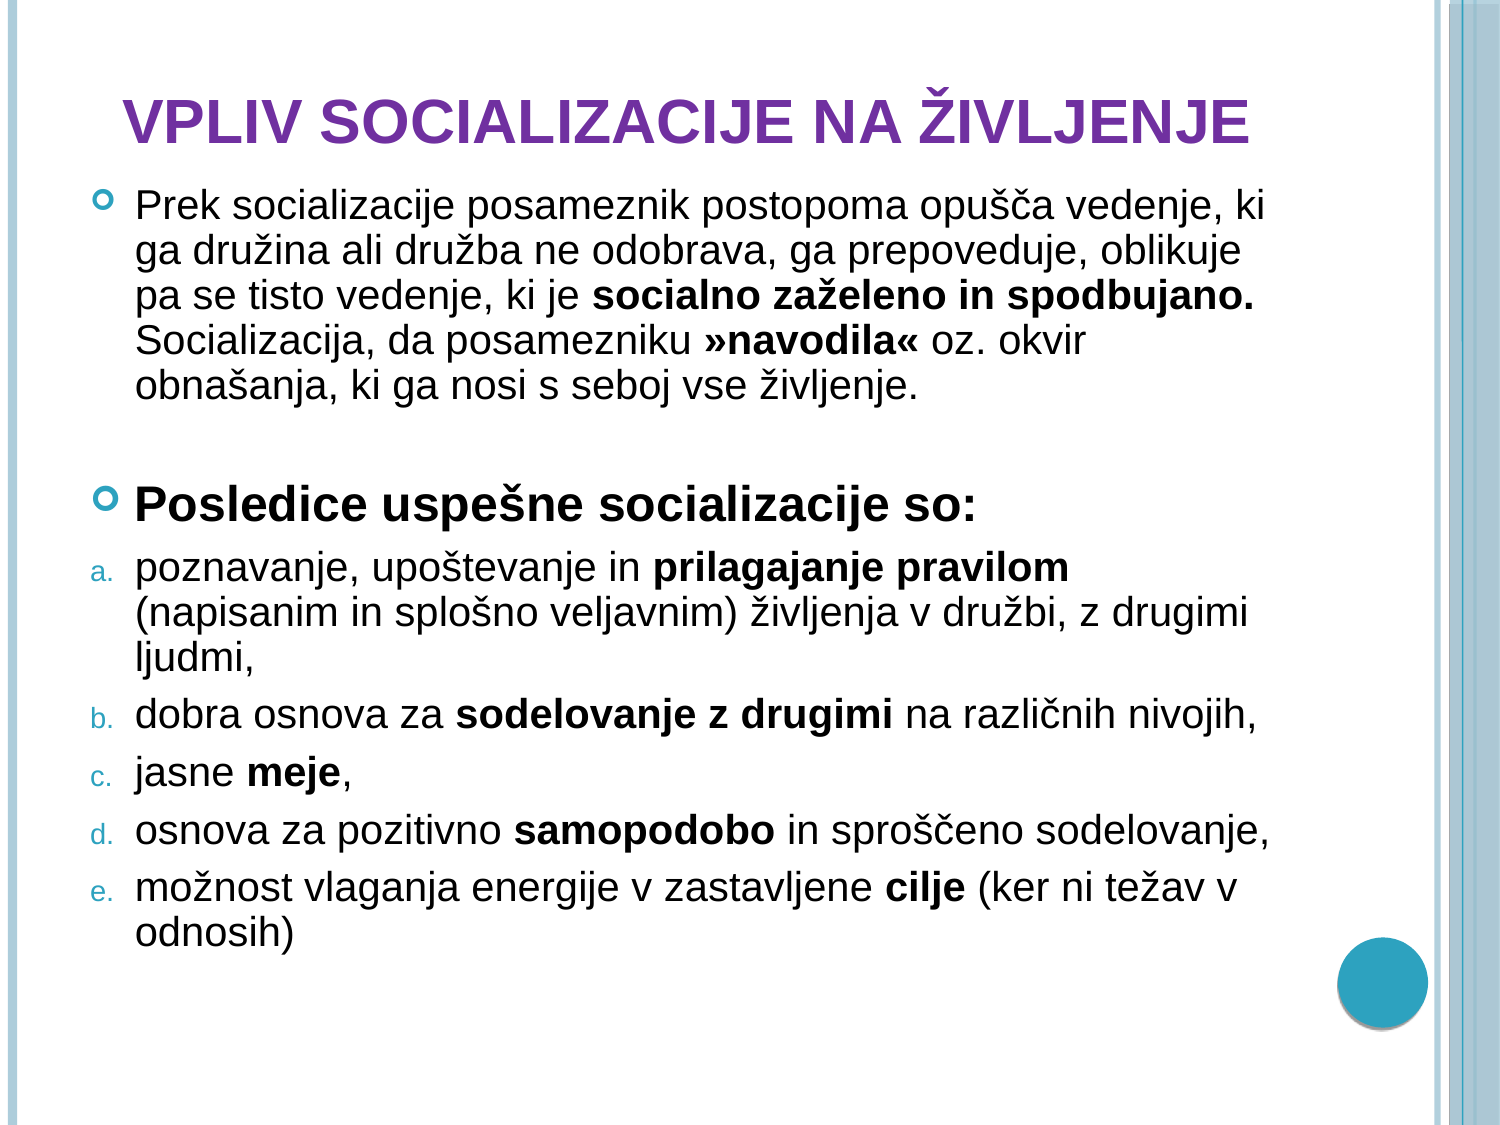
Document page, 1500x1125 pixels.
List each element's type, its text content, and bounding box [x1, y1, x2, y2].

list Prek socializacije posameznik postopoma opušča vedenje, ki ga družina ali družba ne odobrava, ga prepoveduje, oblikuje pa se tisto vedenje, ki je socialno zaželeno in spodbujano. Socializacija, da posamezniku »navodila« oz. okvir obnašanja, ki ga nosi s seboj vse življenje. Posledice uspešne socializacije so: poznavanje, upoštevanje in prilagajanje pravilom (napisanim in splošno veljavnim) življenja v družbi, z drugimi ljudmi, dobra osnova za sodelovanje z drugimi na različnih nivojih, jasne meje, osnova za pozitivno samopodobo in sproščeno sodelovanje, možnost vlaganja energije v zastavljene cilje (ker ni težav v odnosih) [75, 175, 1300, 1062]
title VPLIV SOCIALIZACIJE NA ŽIVLJENJE [75, 45, 1300, 164]
